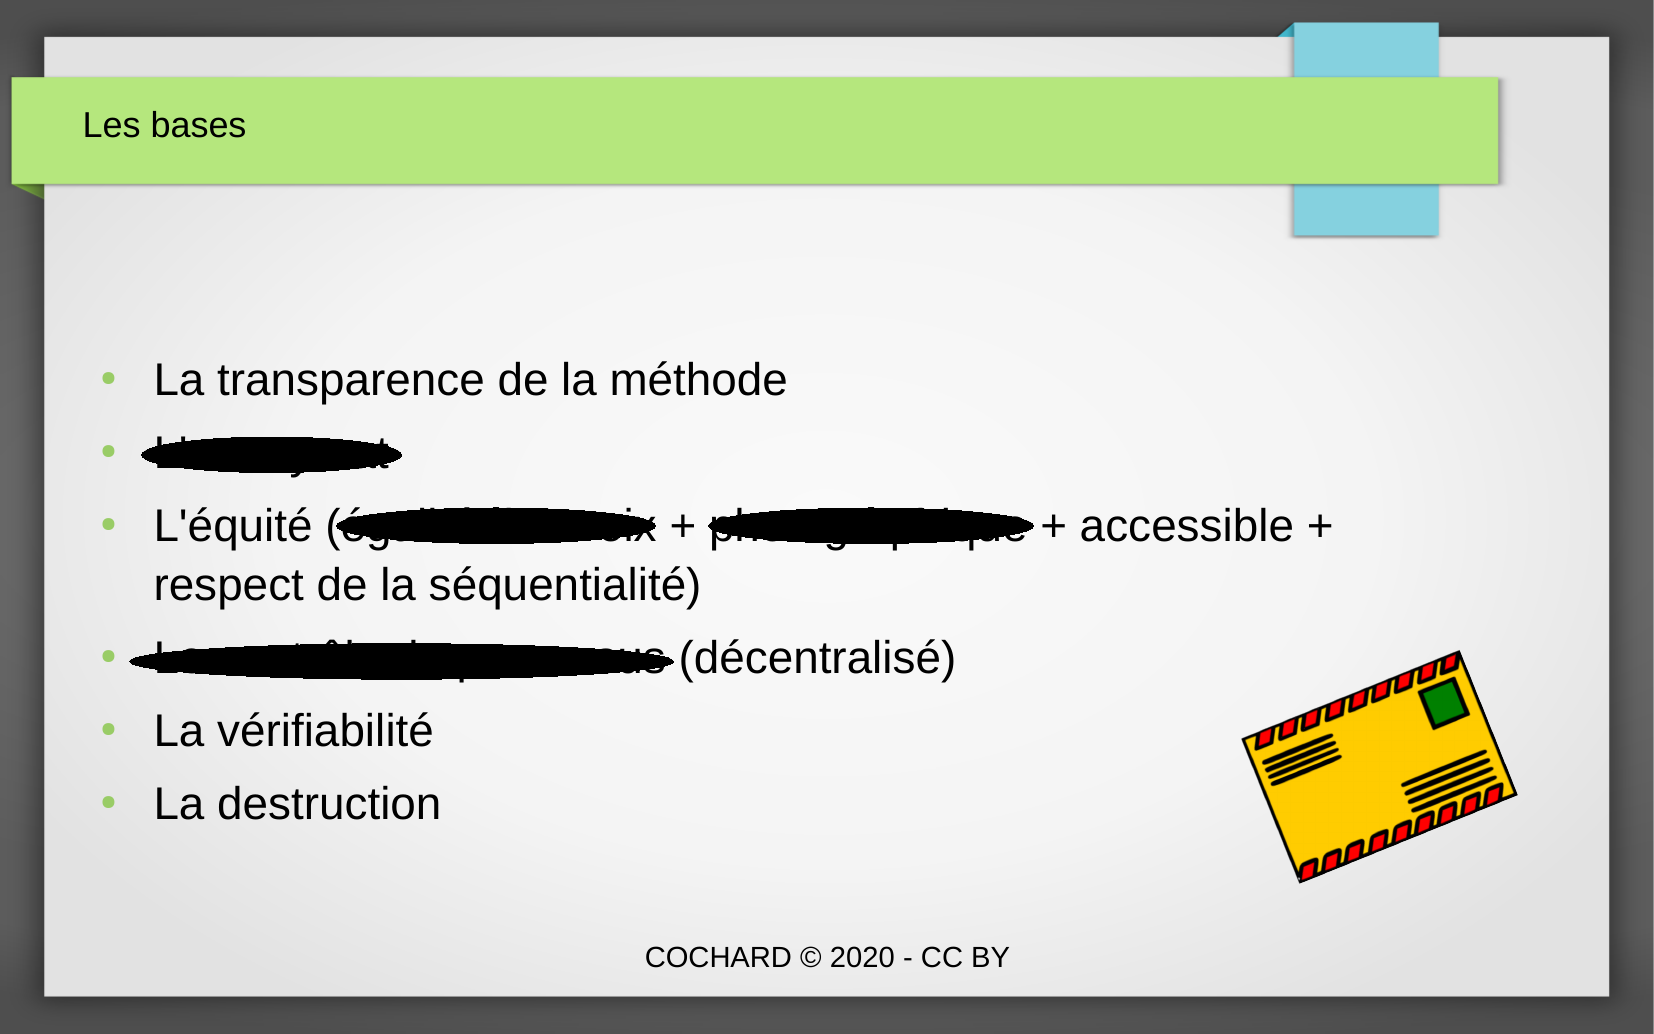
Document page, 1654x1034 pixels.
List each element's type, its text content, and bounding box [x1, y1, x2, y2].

text_box [336, 507, 656, 544]
title Les bases [82, 39, 1235, 210]
picture [0, 0, 1654, 1034]
text_box [129, 643, 674, 680]
text_box [141, 437, 402, 473]
list La transparence de la méthode L'anonymat L'équité (égalité des voix + photographique + accessible + respect de la séquentialité) Le contrôle du processus (décentralisé) La vérifiabilité La destruction [82, 249, 1571, 849]
text_box [708, 507, 1034, 544]
